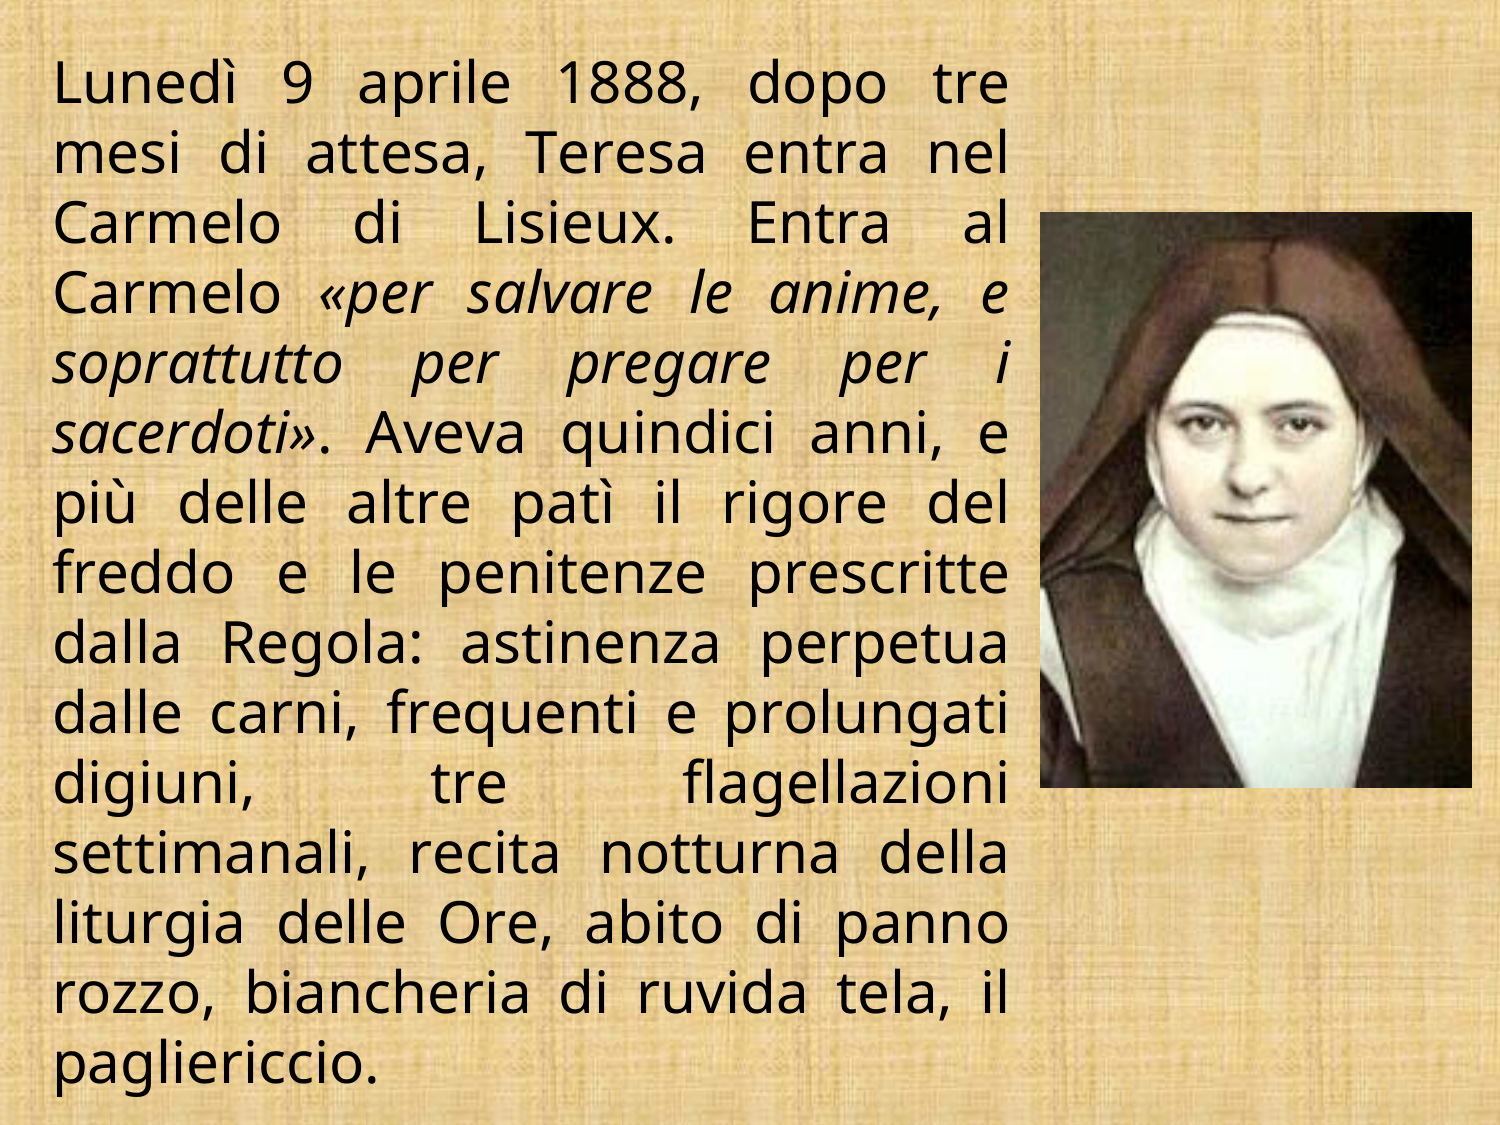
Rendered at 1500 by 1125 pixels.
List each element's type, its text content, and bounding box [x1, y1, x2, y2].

text_box Lunedì 9 aprile 1888, dopo tre mesi di attesa, Teresa entra nel Carmelo di Lisieux. Entra al Carmelo «per salvare le anime, e soprattutto per pregare per i sacerdoti». Aveva quindici anni, e più delle altre patì il rigore del freddo e le penitenze prescritte dalla Regola: astinenza perpetua dalle carni, frequenti e prolungati digiuni, tre flagellazioni settimanali, recita notturna della liturgia delle Ore, abito di panno rozzo, biancheria di ruvida tela, il pagliericcio. [37, 37, 1026, 1103]
picture [0, 0, 1500, 1125]
